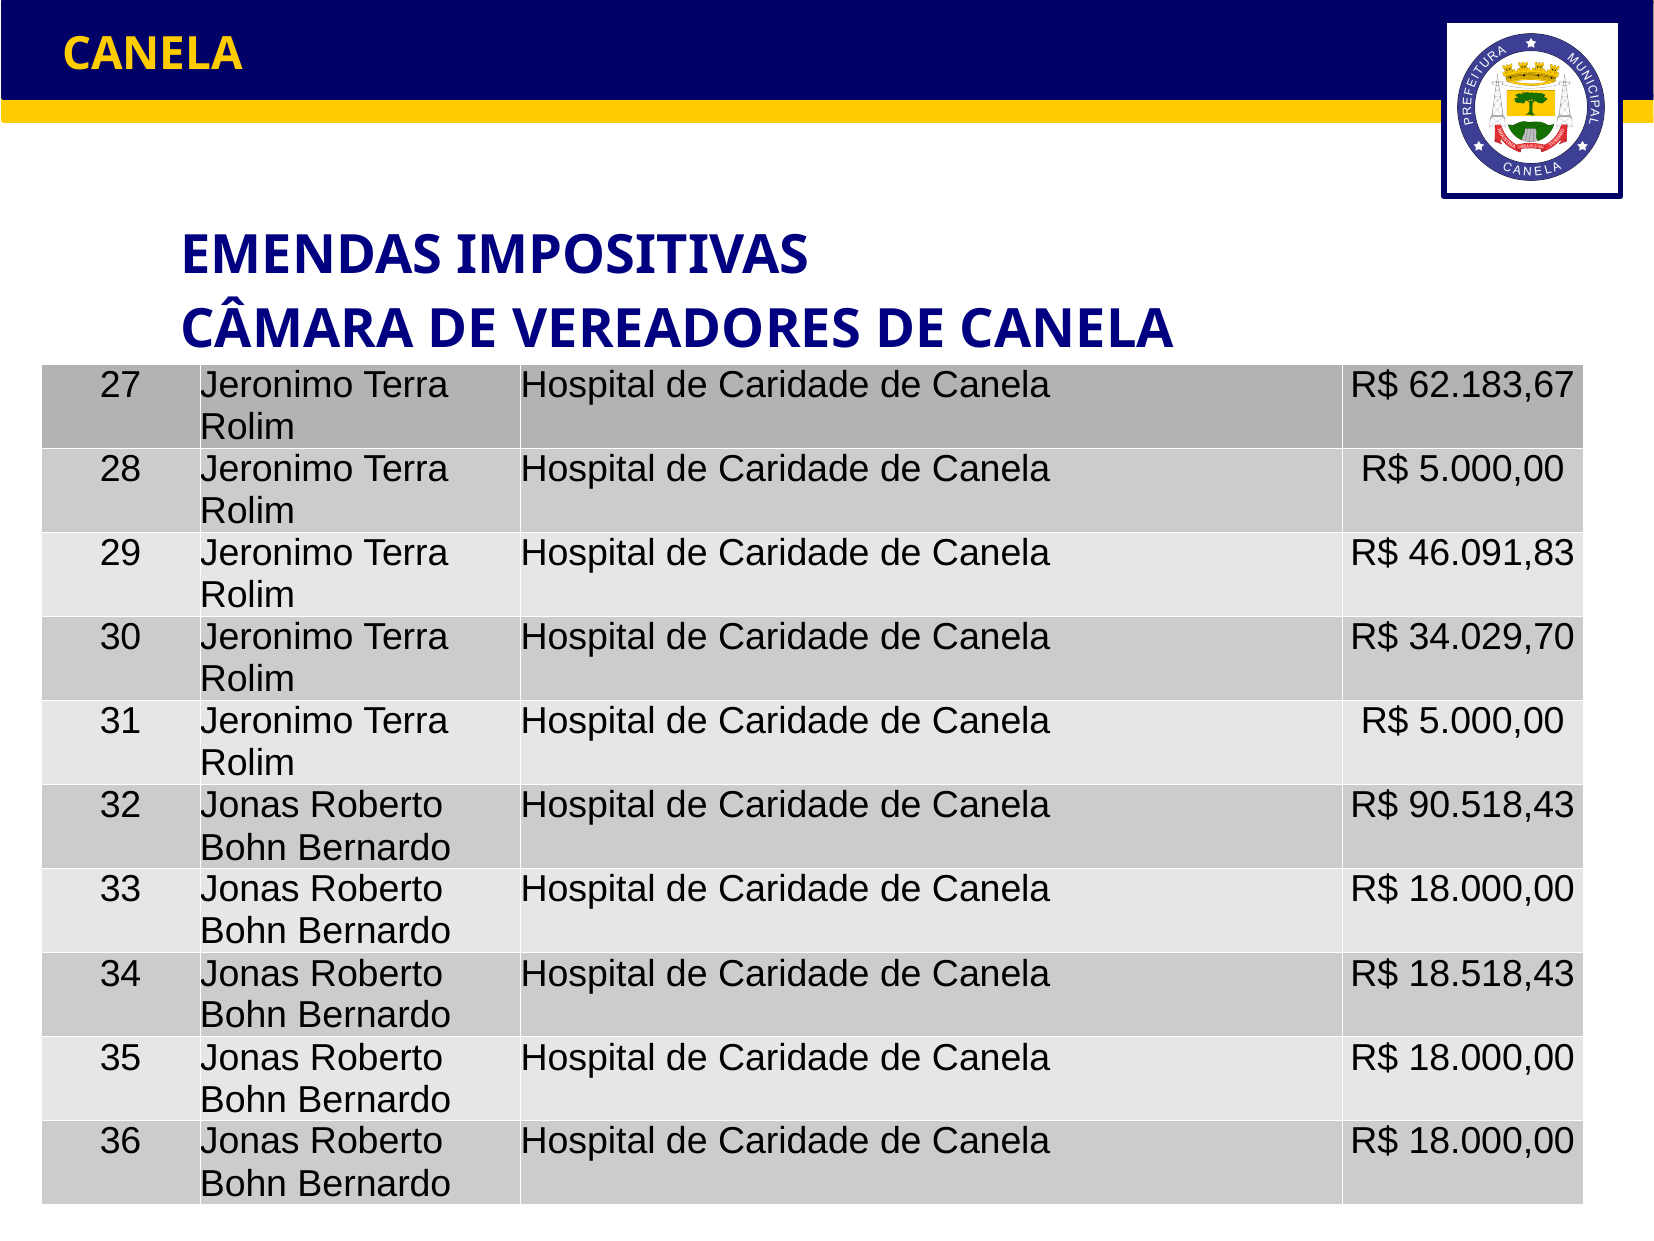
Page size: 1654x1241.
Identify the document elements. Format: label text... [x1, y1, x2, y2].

table_cell Hospital de Caridade de Canela [521, 785, 1342, 868]
table_cell Jeronimo Terra Rolim [201, 449, 520, 532]
table_cell Jonas Roberto Bohn Bernardo [201, 785, 520, 868]
table_cell Jonas Roberto Bohn Bernardo [201, 1121, 520, 1204]
table_cell R$ 34.029,70 [1343, 617, 1583, 700]
table_cell Hospital de Caridade de Canela [521, 953, 1342, 1036]
text_box [3, 0, 1654, 197]
picture [1457, 33, 1605, 181]
table_cell Jonas Roberto Bohn Bernardo [201, 1037, 520, 1120]
text_box EMENDAS IMPOSITIVAS CÂMARA DE VEREADORES DE CANELA [165, 208, 1441, 344]
table_cell Hospital de Caridade de Canela [521, 1037, 1342, 1120]
table_cell Jeronimo Terra Rolim [201, 533, 520, 616]
table_header Jeronimo Terra Rolim [201, 365, 520, 448]
table_header R$ 62.183,67 [1343, 365, 1583, 448]
table_cell Hospital de Caridade de Canela [521, 533, 1342, 616]
table_header Hospital de Caridade de Canela [521, 365, 1342, 448]
table_cell Hospital de Caridade de Canela [521, 617, 1342, 700]
text_box CANELA [47, 13, 853, 93]
table_cell 31 [42, 701, 200, 784]
table_cell R$ 5.000,00 [1343, 701, 1583, 784]
table_cell R$ 5.000,00 [1343, 449, 1583, 532]
table_cell R$ 90.518,43 [1343, 785, 1583, 868]
table_cell 36 [42, 1121, 200, 1204]
table_cell 29 [42, 533, 200, 616]
table_cell Jonas Roberto Bohn Bernardo [201, 869, 520, 952]
table_cell 33 [42, 869, 200, 952]
table_cell 32 [42, 785, 200, 868]
table_cell R$ 18.000,00 [1343, 1121, 1583, 1204]
table_cell Hospital de Caridade de Canela [521, 1121, 1342, 1204]
table_cell Jeronimo Terra Rolim [201, 617, 520, 700]
table_cell R$ 18.000,00 [1343, 869, 1583, 952]
table_cell R$ 18.518,43 [1343, 953, 1583, 1036]
table_cell 35 [42, 1037, 200, 1120]
table_cell Hospital de Caridade de Canela [521, 869, 1342, 952]
table_cell R$ 18.000,00 [1343, 1037, 1583, 1120]
table_cell Jeronimo Terra Rolim [201, 701, 520, 784]
table_cell 30 [42, 617, 200, 700]
table_cell 34 [42, 953, 200, 1036]
table_cell 28 [42, 449, 200, 532]
table_cell Jonas Roberto Bohn Bernardo [201, 953, 520, 1036]
table_cell Hospital de Caridade de Canela [521, 449, 1342, 532]
table_cell R$ 46.091,83 [1343, 533, 1583, 616]
table_header 27 [42, 365, 200, 448]
table_cell Hospital de Caridade de Canela [521, 701, 1342, 784]
